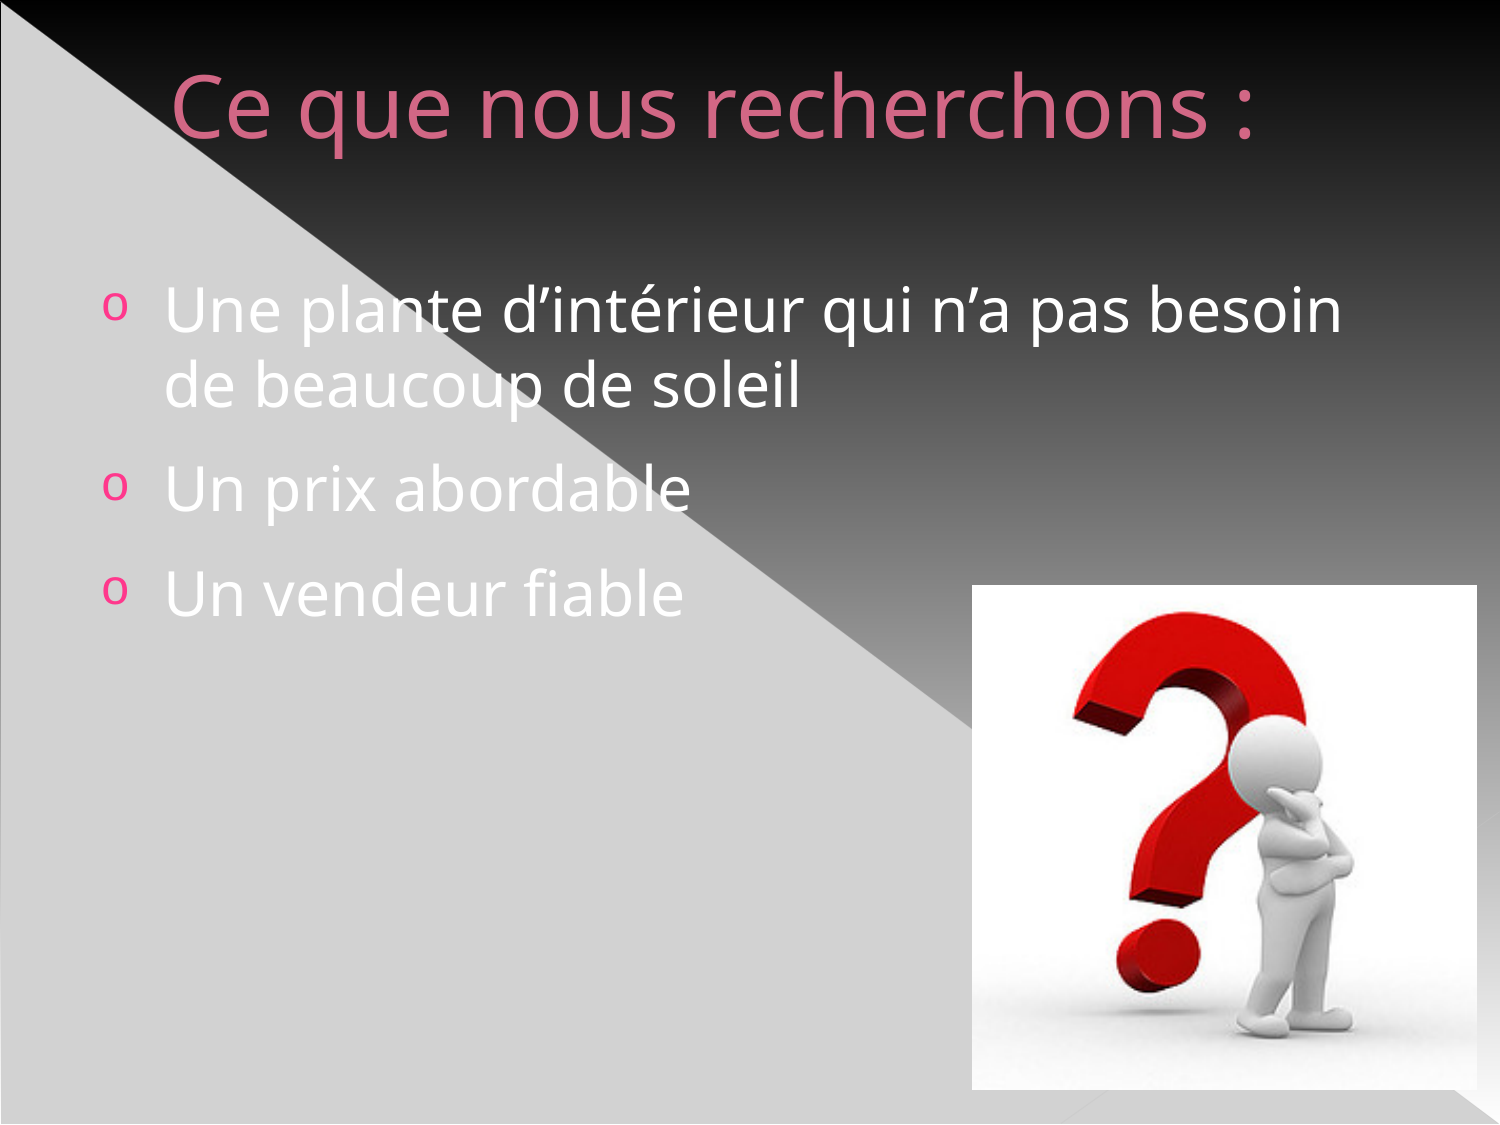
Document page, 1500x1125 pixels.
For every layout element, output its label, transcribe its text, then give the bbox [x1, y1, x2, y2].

list Une plante d’intérieur qui n’a pas besoin de beaucoup de soleil Un prix abordable Un vendeur fiable [75, 262, 1425, 622]
picture [972, 585, 1477, 1090]
title Ce que nous recherchons : [75, 43, 1425, 262]
